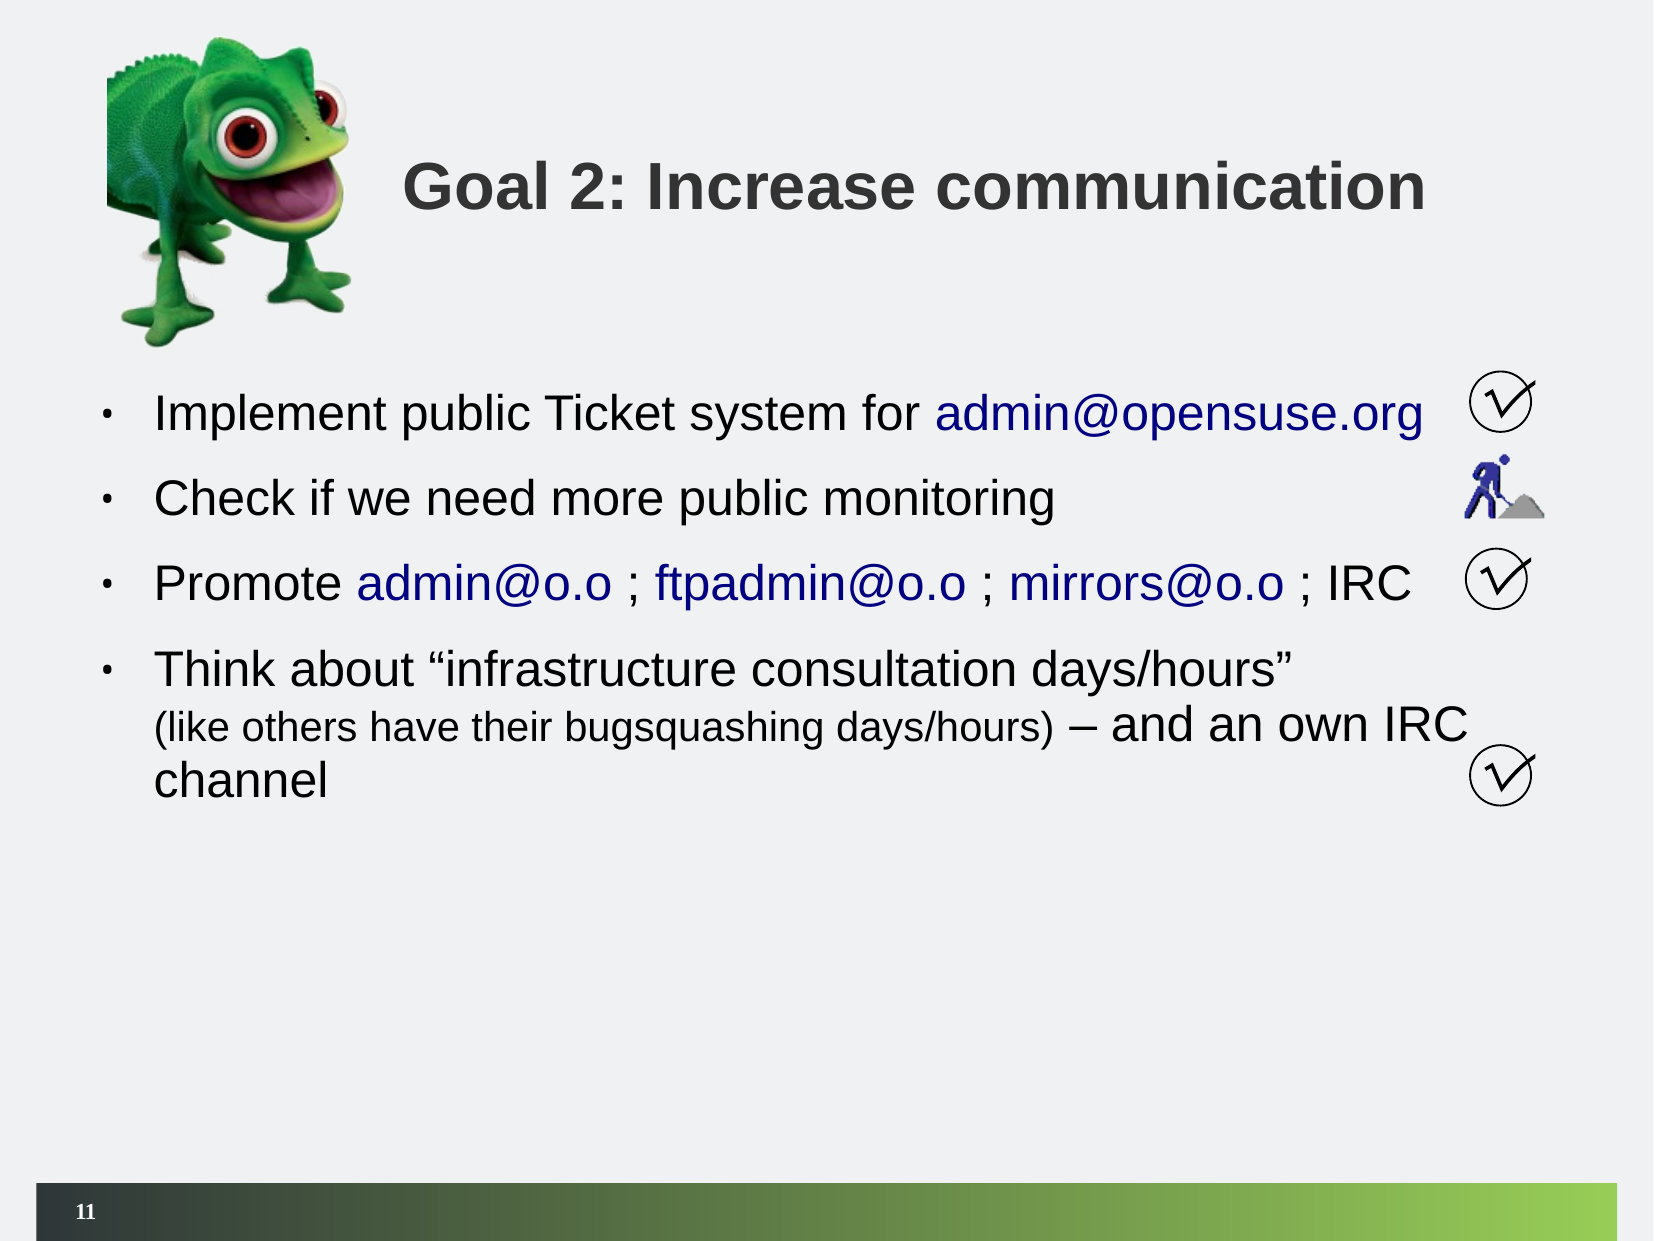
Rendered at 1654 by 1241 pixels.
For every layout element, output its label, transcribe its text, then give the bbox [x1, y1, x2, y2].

title Goal 2: Increase communication [402, 112, 1518, 261]
picture [0, 0, 1654, 1241]
list Implement public Ticket system for admin@opensuse.org Check if we need more public monitoring Promote admin@o.o ; ftpadmin@o.o ; mirrors@o.o ; IRC Think about “infrastructure consultation days/hours” (like others have their bugsquashing days/hours) – and an own IRC channel [82, 384, 1571, 1105]
